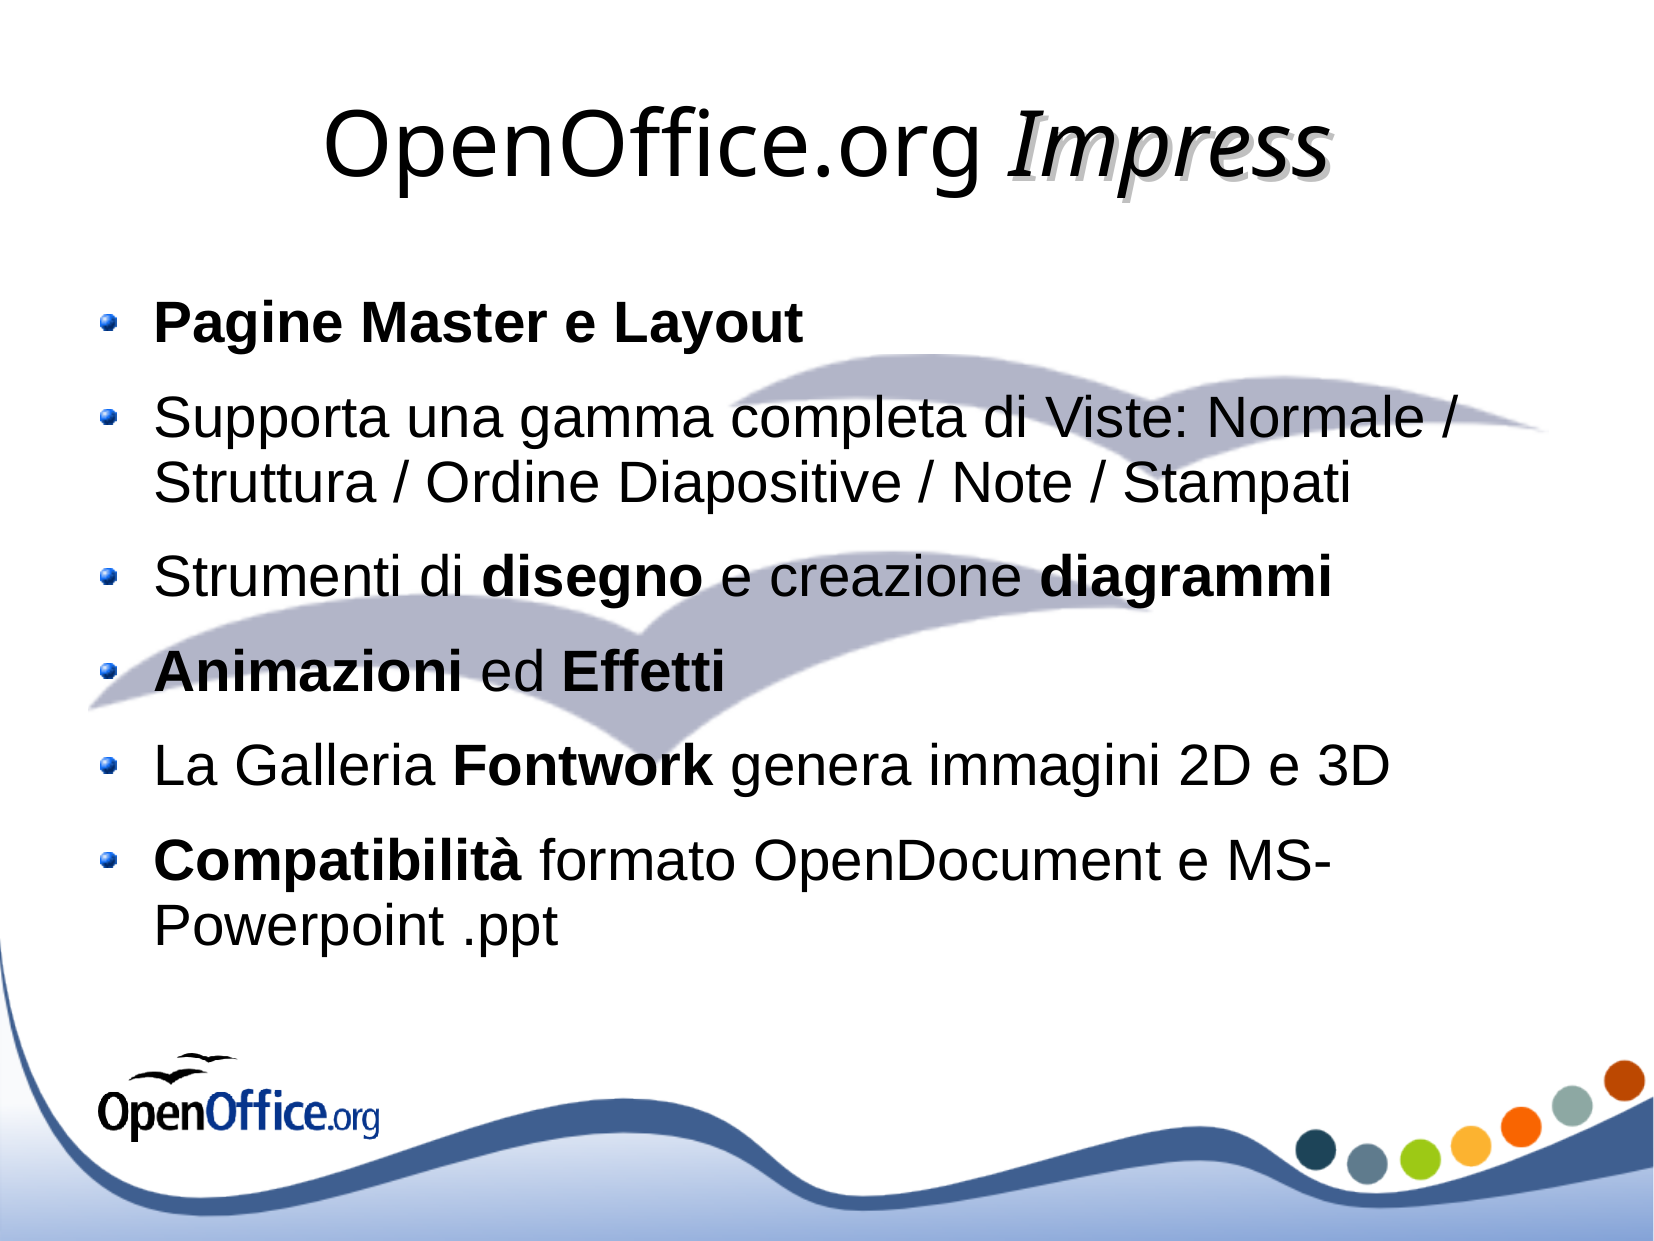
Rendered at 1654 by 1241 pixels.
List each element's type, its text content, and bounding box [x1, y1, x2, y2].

title OpenOffice.org Impress [82, 37, 1571, 245]
list Pagine Master e Layout Supporta una gamma completa di Viste: Normale / Struttura / Ordine Diapositive / Note / Stampati Strumenti di disegno e creazione diagrammi Animazioni ed Effetti La Galleria Fontwork genera immagini 2D e 3D Compatibilità formato OpenDocument e MS-Powerpoint .ppt [82, 290, 1571, 1109]
picture [0, 938, 1654, 1241]
